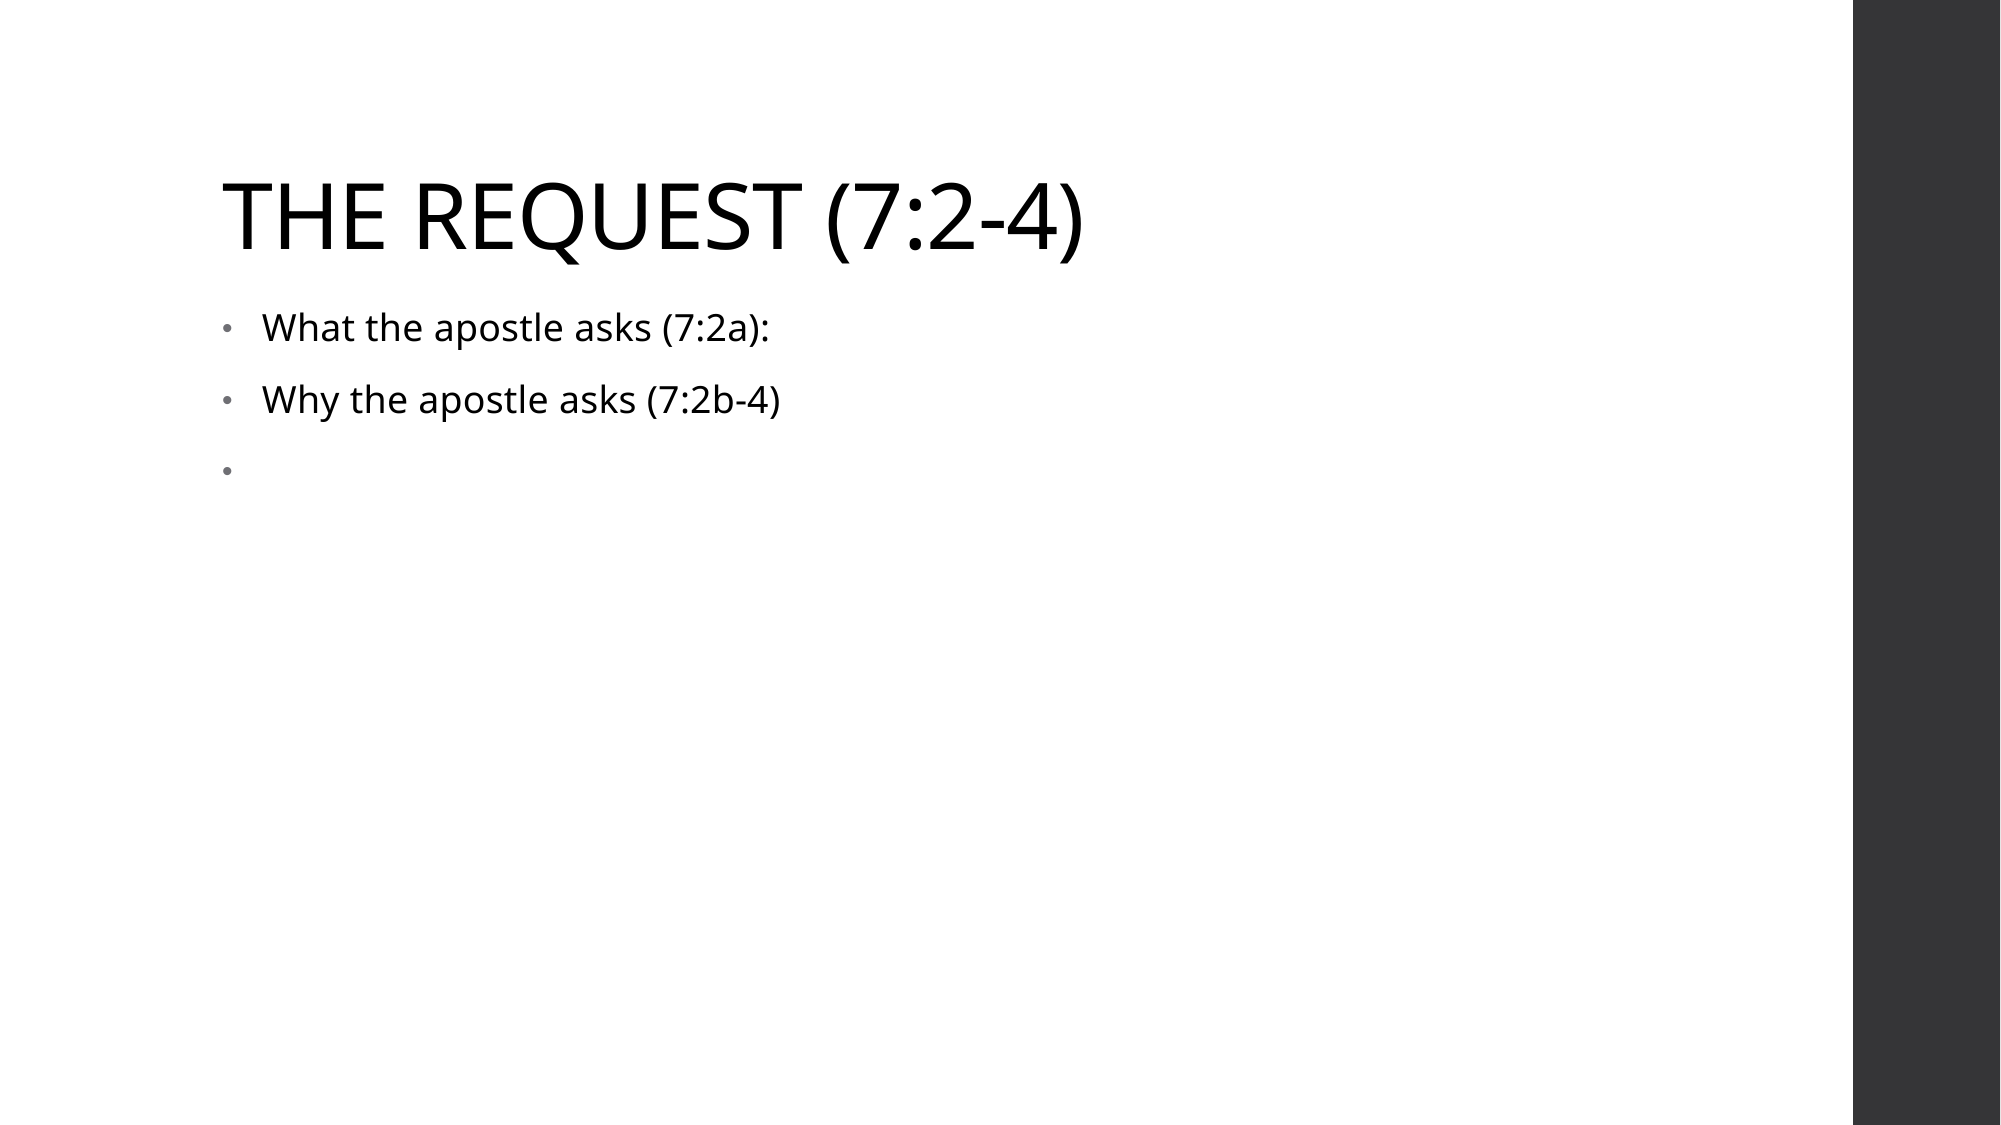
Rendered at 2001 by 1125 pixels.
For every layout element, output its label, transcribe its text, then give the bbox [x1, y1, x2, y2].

title THE REQUEST (7:2-4) [206, 60, 1797, 278]
list What the apostle asks (7:2a): Why the apostle asks (7:2b-4) [206, 299, 1617, 1014]
